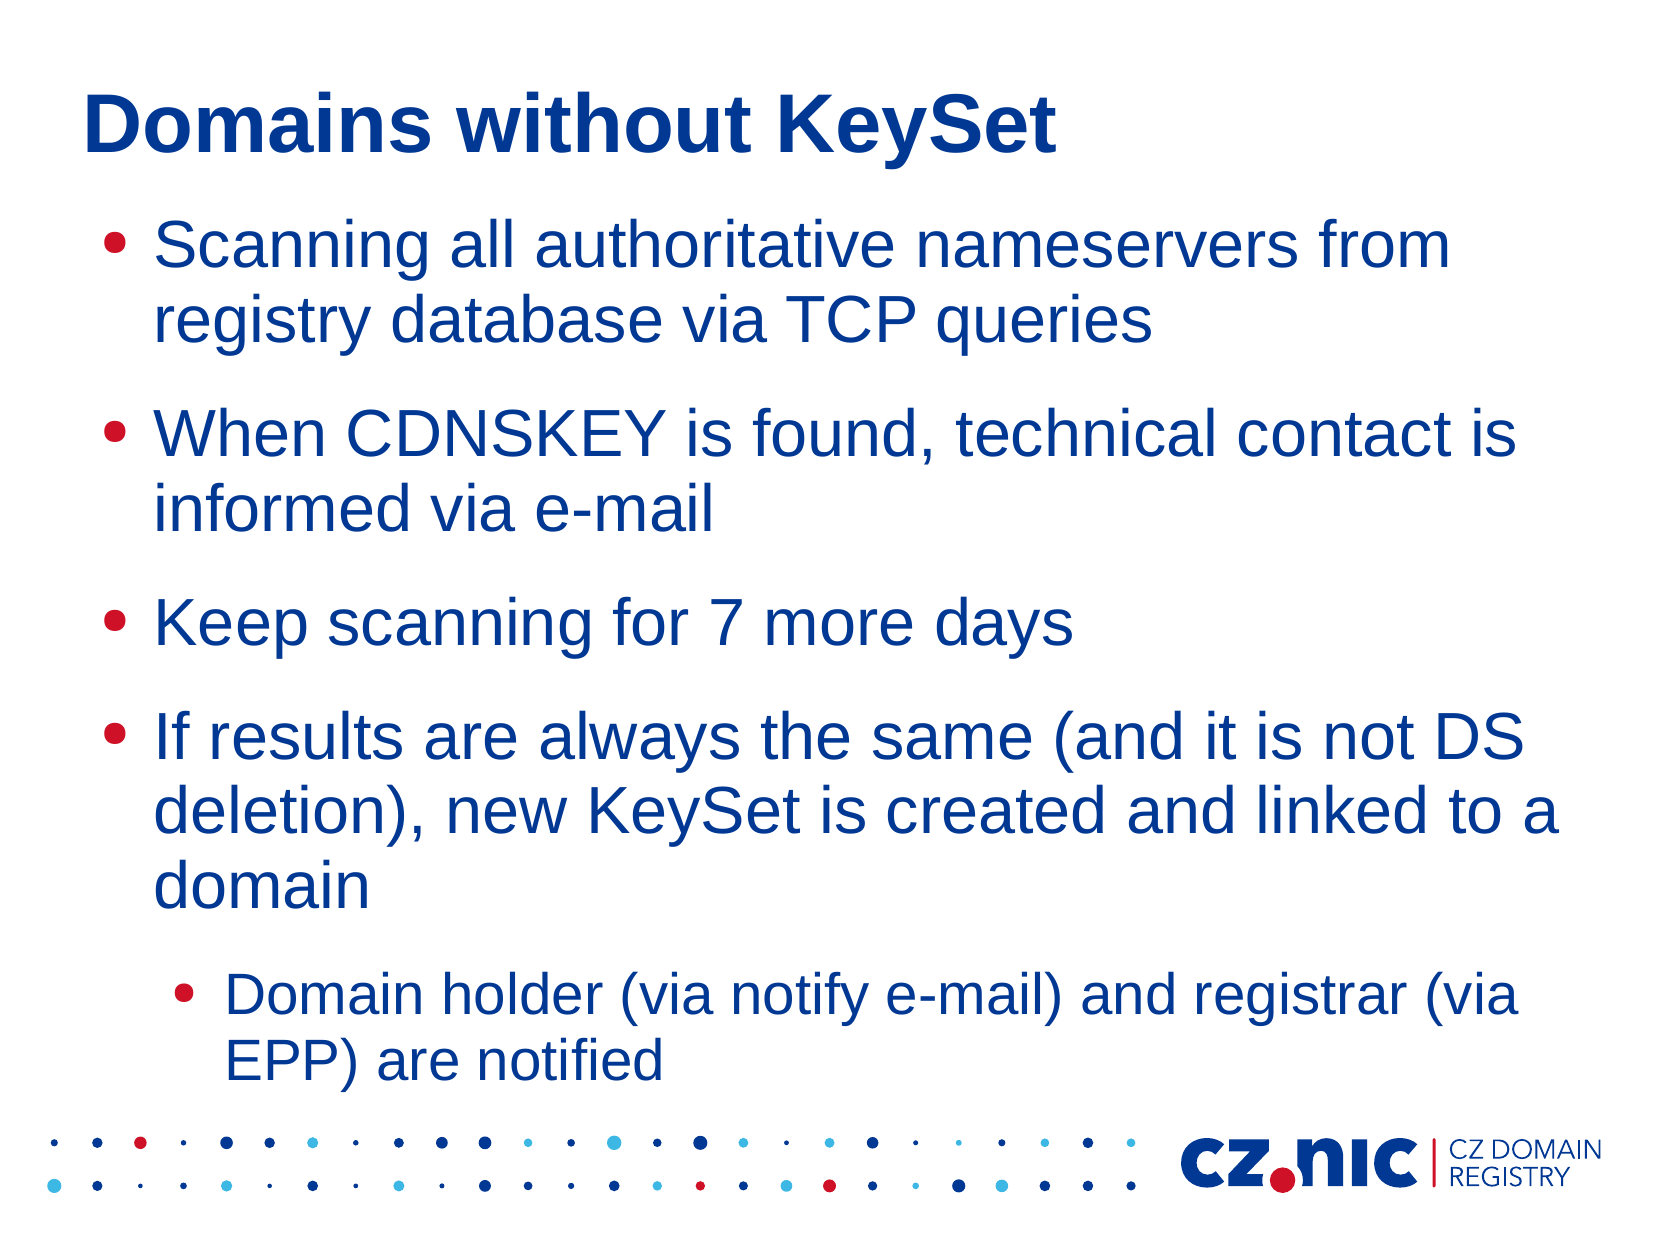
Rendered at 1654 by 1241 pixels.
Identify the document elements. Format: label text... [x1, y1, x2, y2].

list Scanning all authoritative nameservers from registry database via TCP queries When CDNSKEY is found, technical contact is informed via e-mail Keep scanning for 7 more days If results are always the same (and it is not DS deletion), new KeySet is created and linked to a domain Domain holder (via notify e-mail) and registrar (via EPP) are notified [82, 207, 1571, 927]
title Domains without KeySet [82, 70, 1571, 178]
